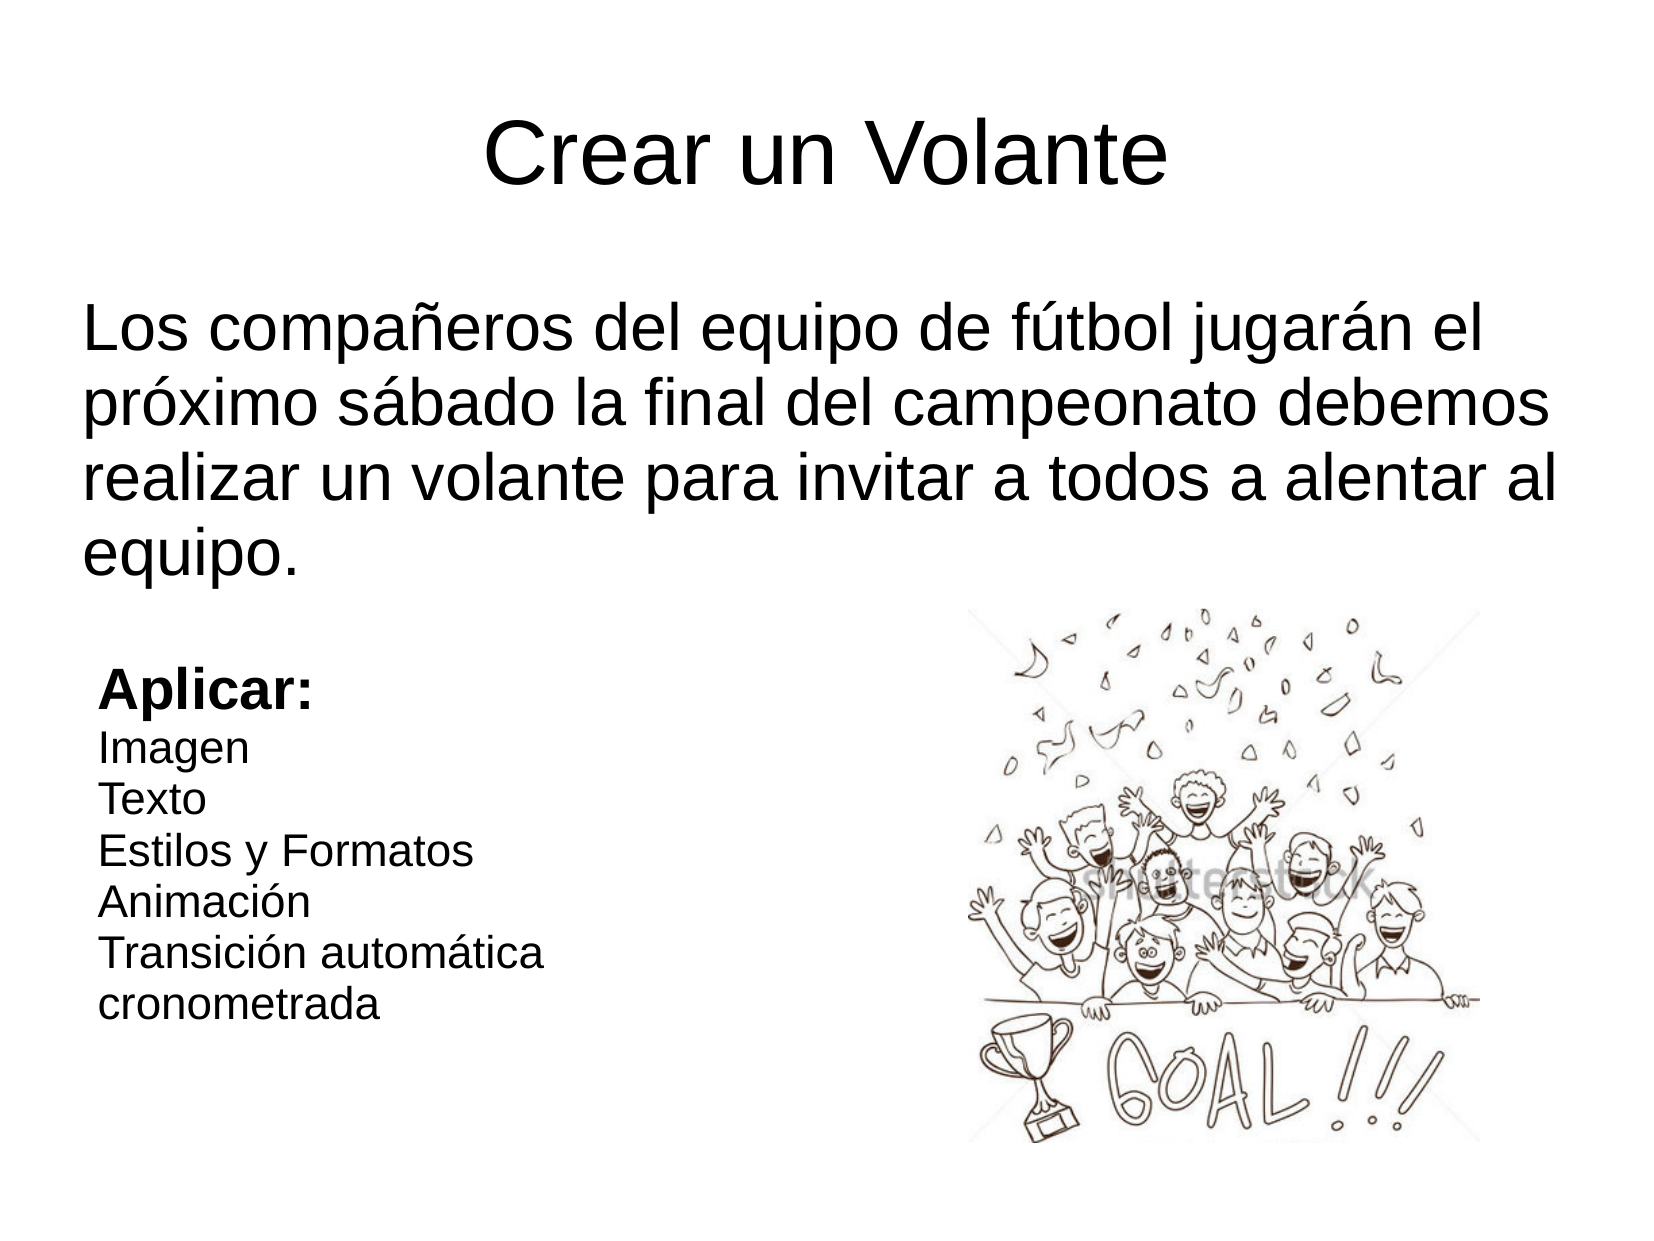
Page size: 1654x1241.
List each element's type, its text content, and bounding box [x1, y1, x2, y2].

title Crear un Volante [82, 49, 1571, 257]
list Los compañeros del equipo de fútbol jugarán el próximo sábado la final del campeonato debemos realizar un volante para invitar a todos a alentar al equipo. [82, 290, 1571, 1010]
picture [968, 1010, 1480, 1143]
text_box Aplicar: Imagen Texto Estilos y Formatos Animación Transición automática cronometrada [82, 649, 787, 1038]
